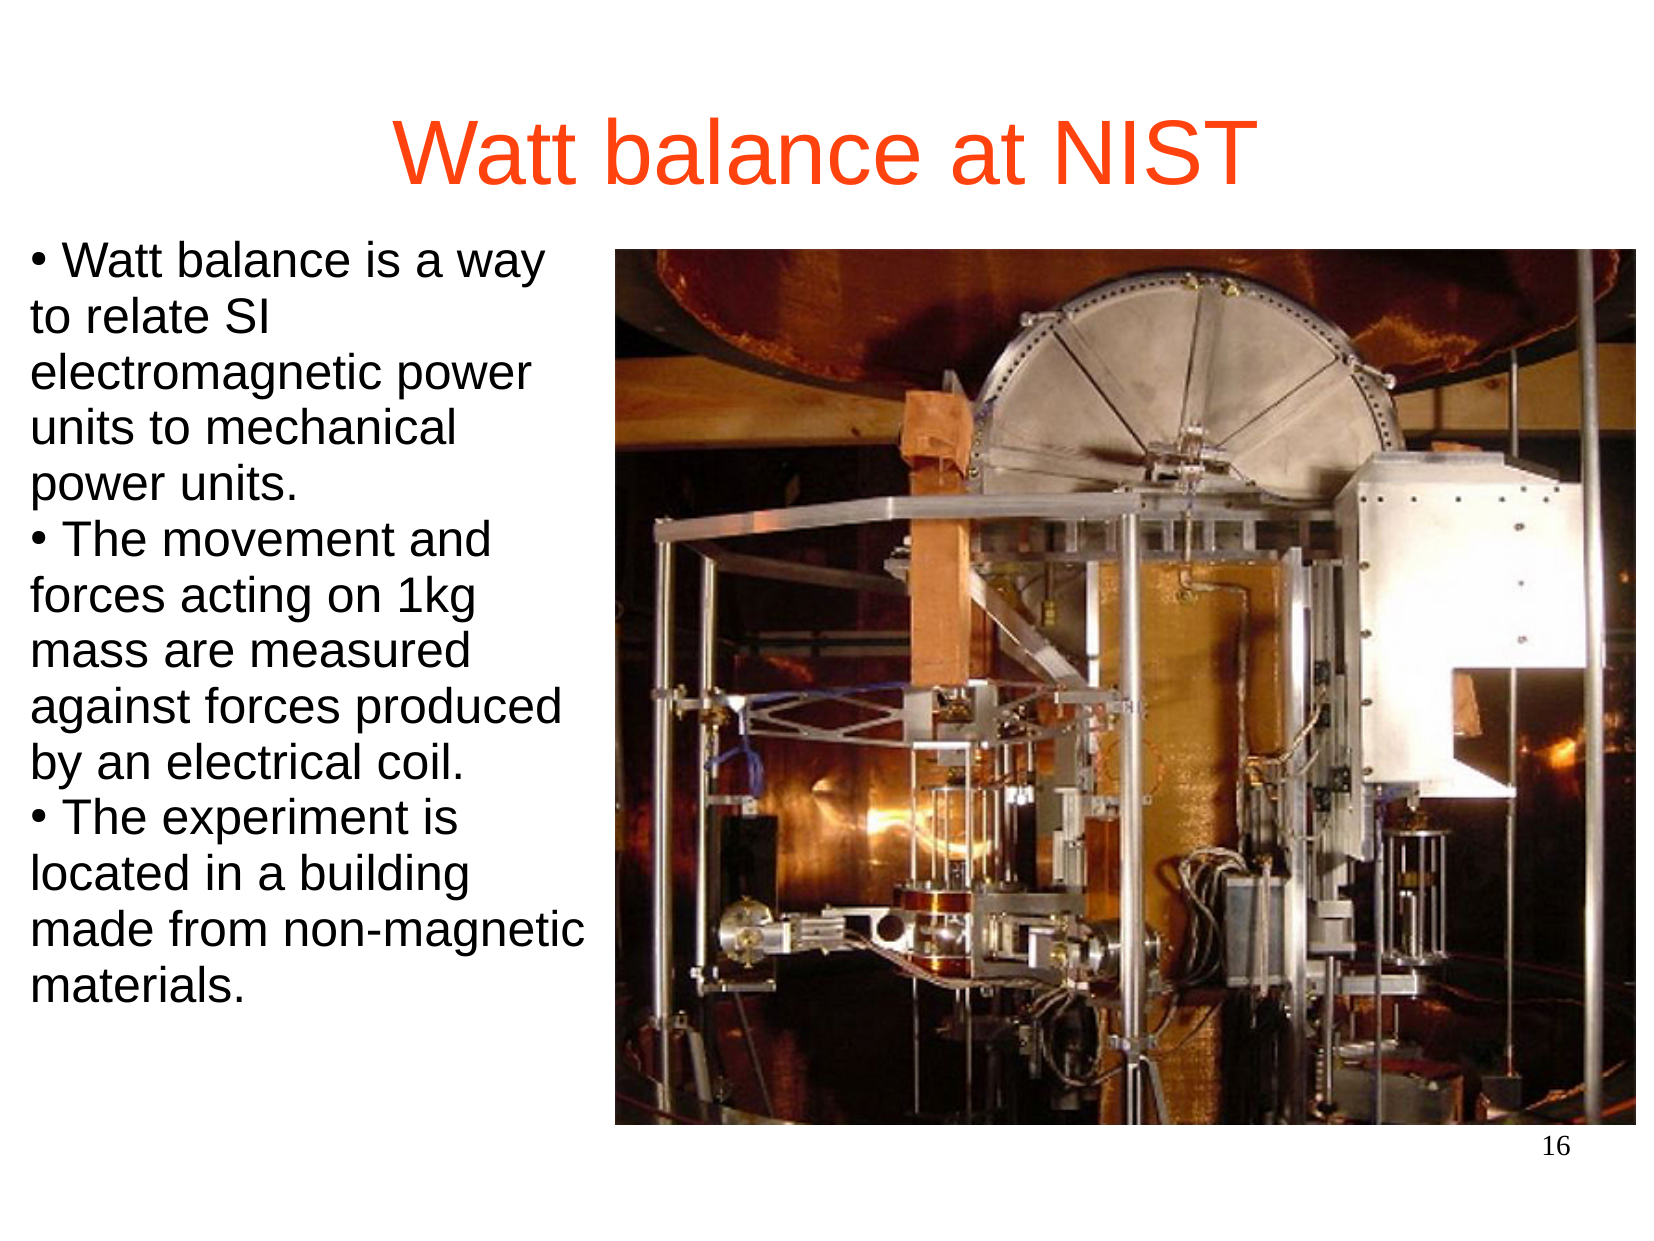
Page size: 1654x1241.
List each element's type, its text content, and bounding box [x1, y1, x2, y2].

picture [615, 249, 1636, 1126]
text_box Watt balance is a way to relate SI electromagnetic power units to mechanical power units. The movement and forces acting on 1kg mass are measured against forces produced by an electrical coil. The experiment is located in a building made from non-magnetic materials. [15, 225, 608, 1021]
title Watt balance at NIST [82, 49, 1571, 257]
